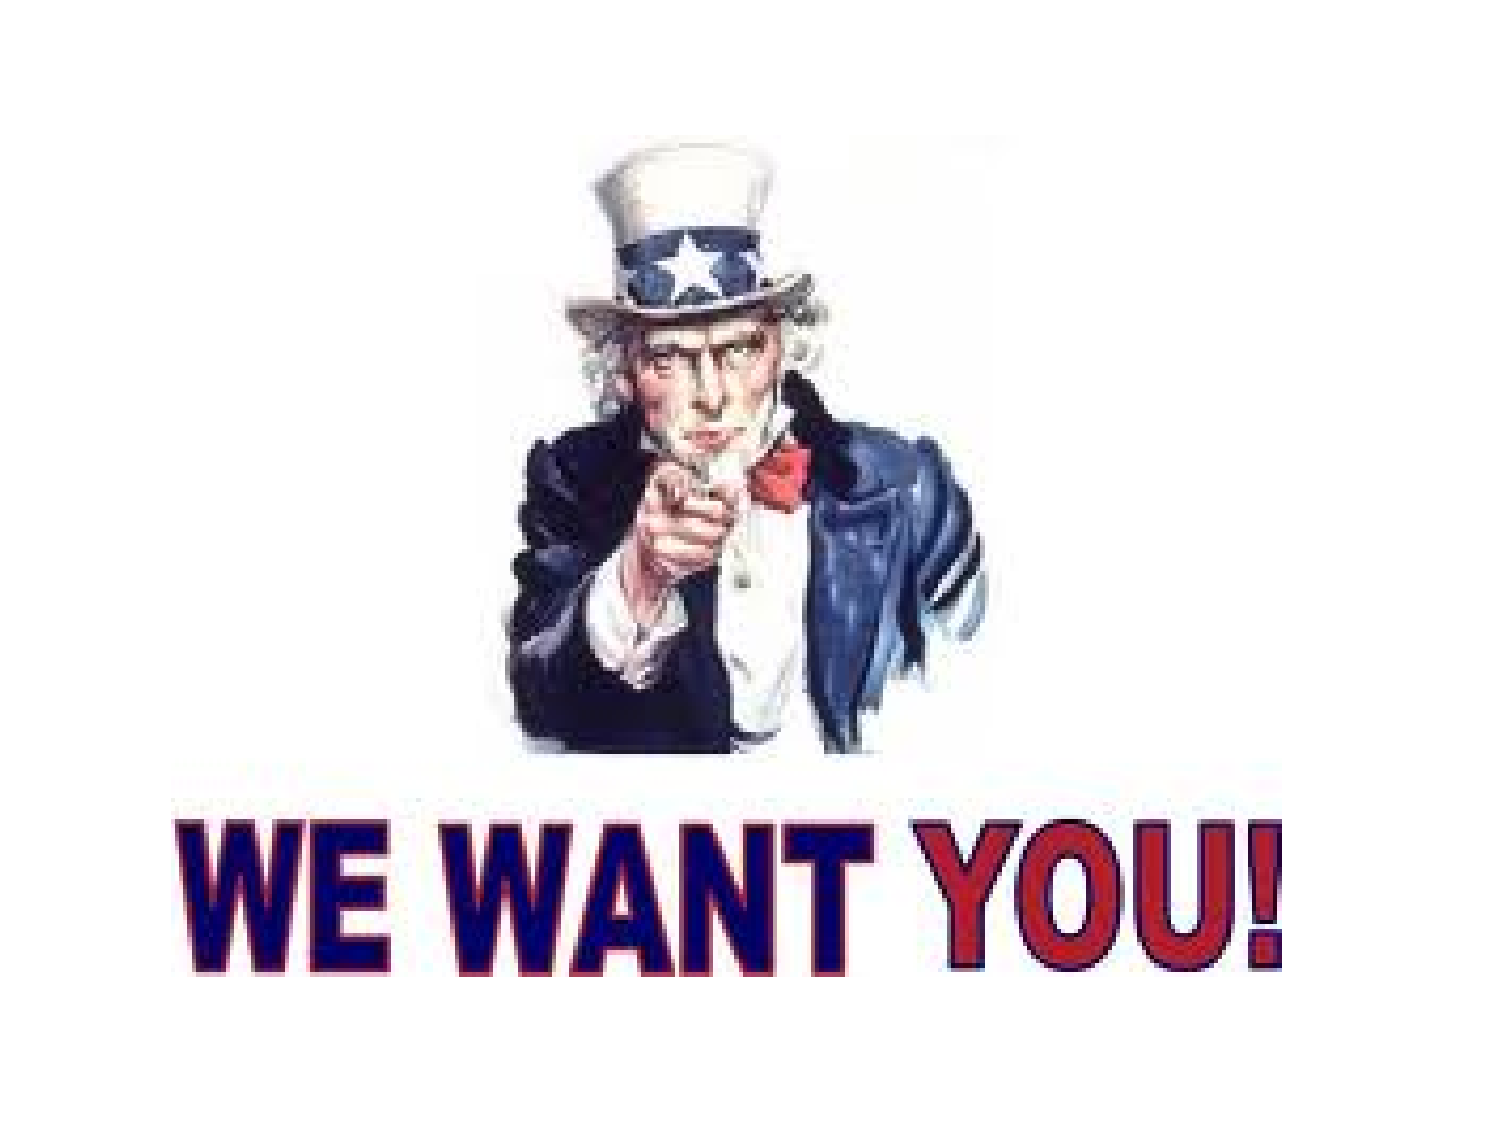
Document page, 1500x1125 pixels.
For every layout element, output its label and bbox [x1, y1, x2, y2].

picture [171, 135, 1282, 977]
